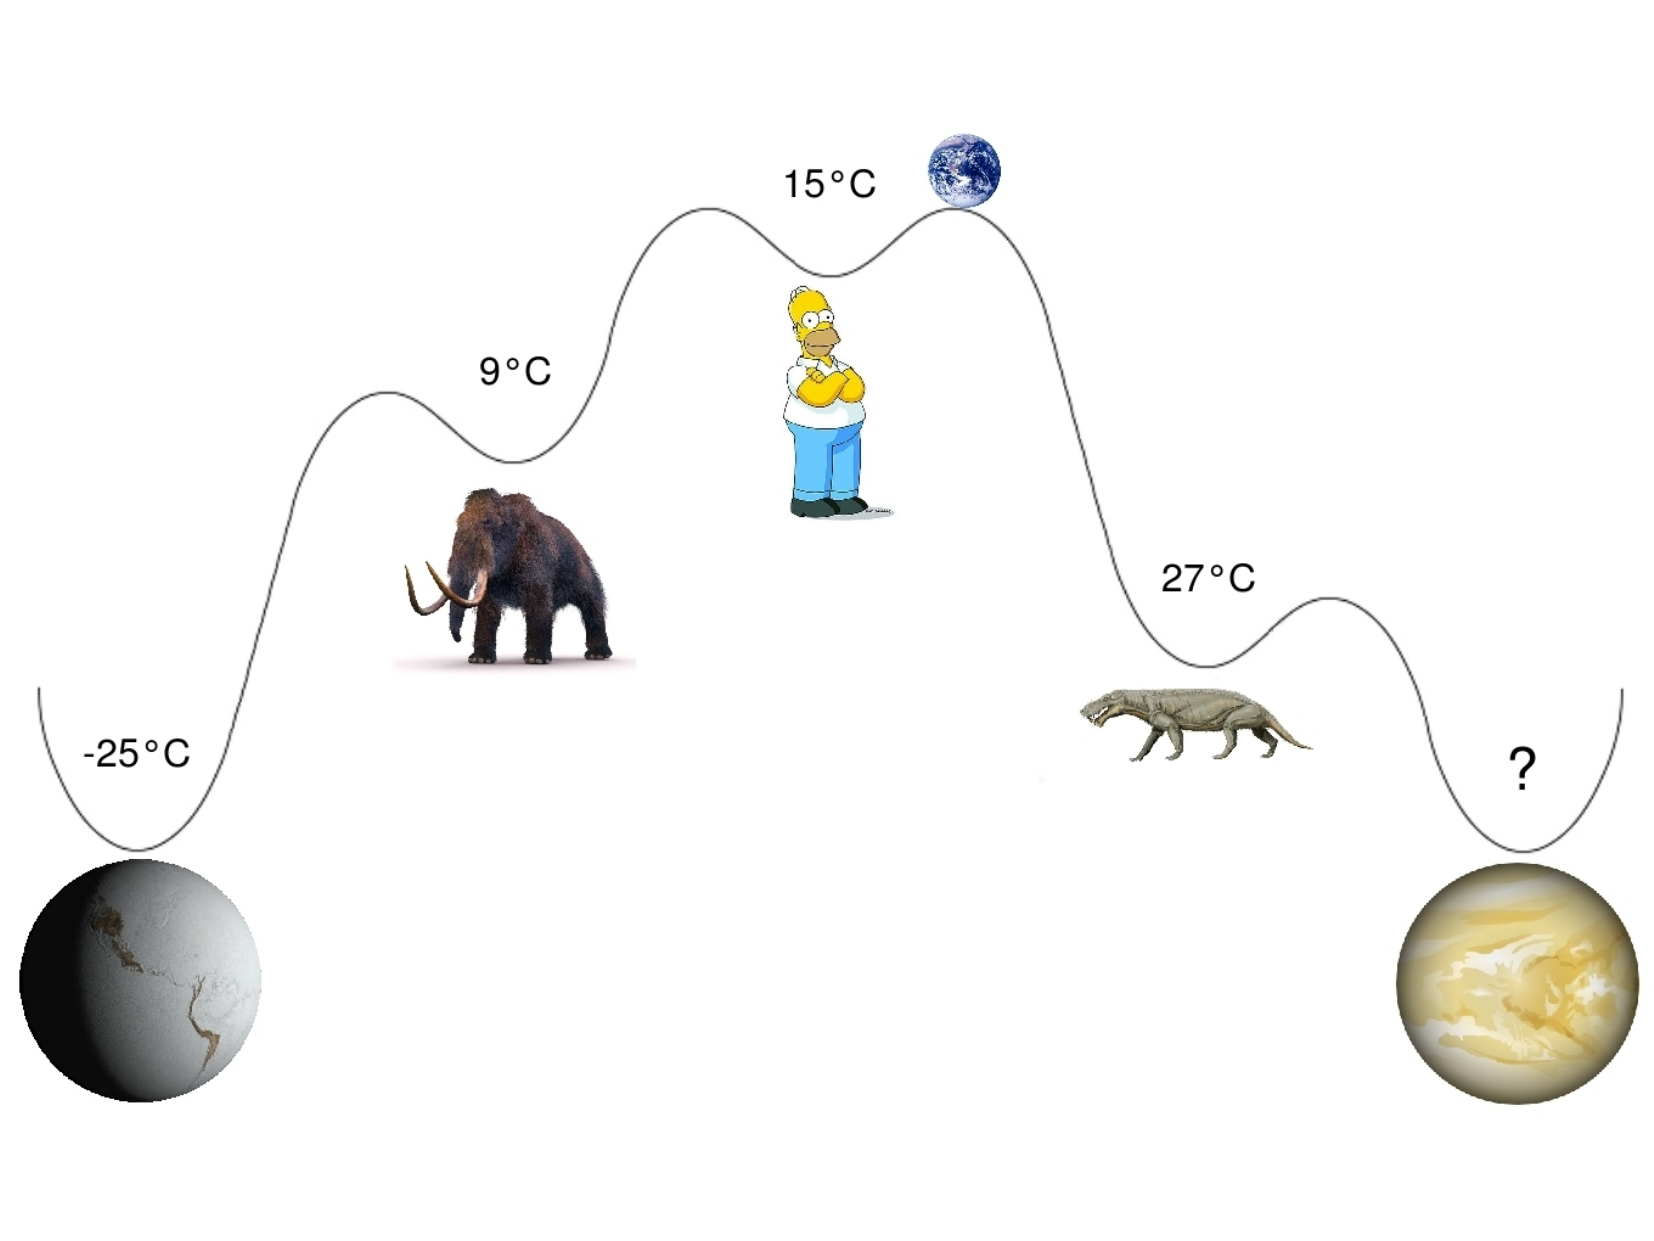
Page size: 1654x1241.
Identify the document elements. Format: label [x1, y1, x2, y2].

picture [0, 129, 1654, 1123]
